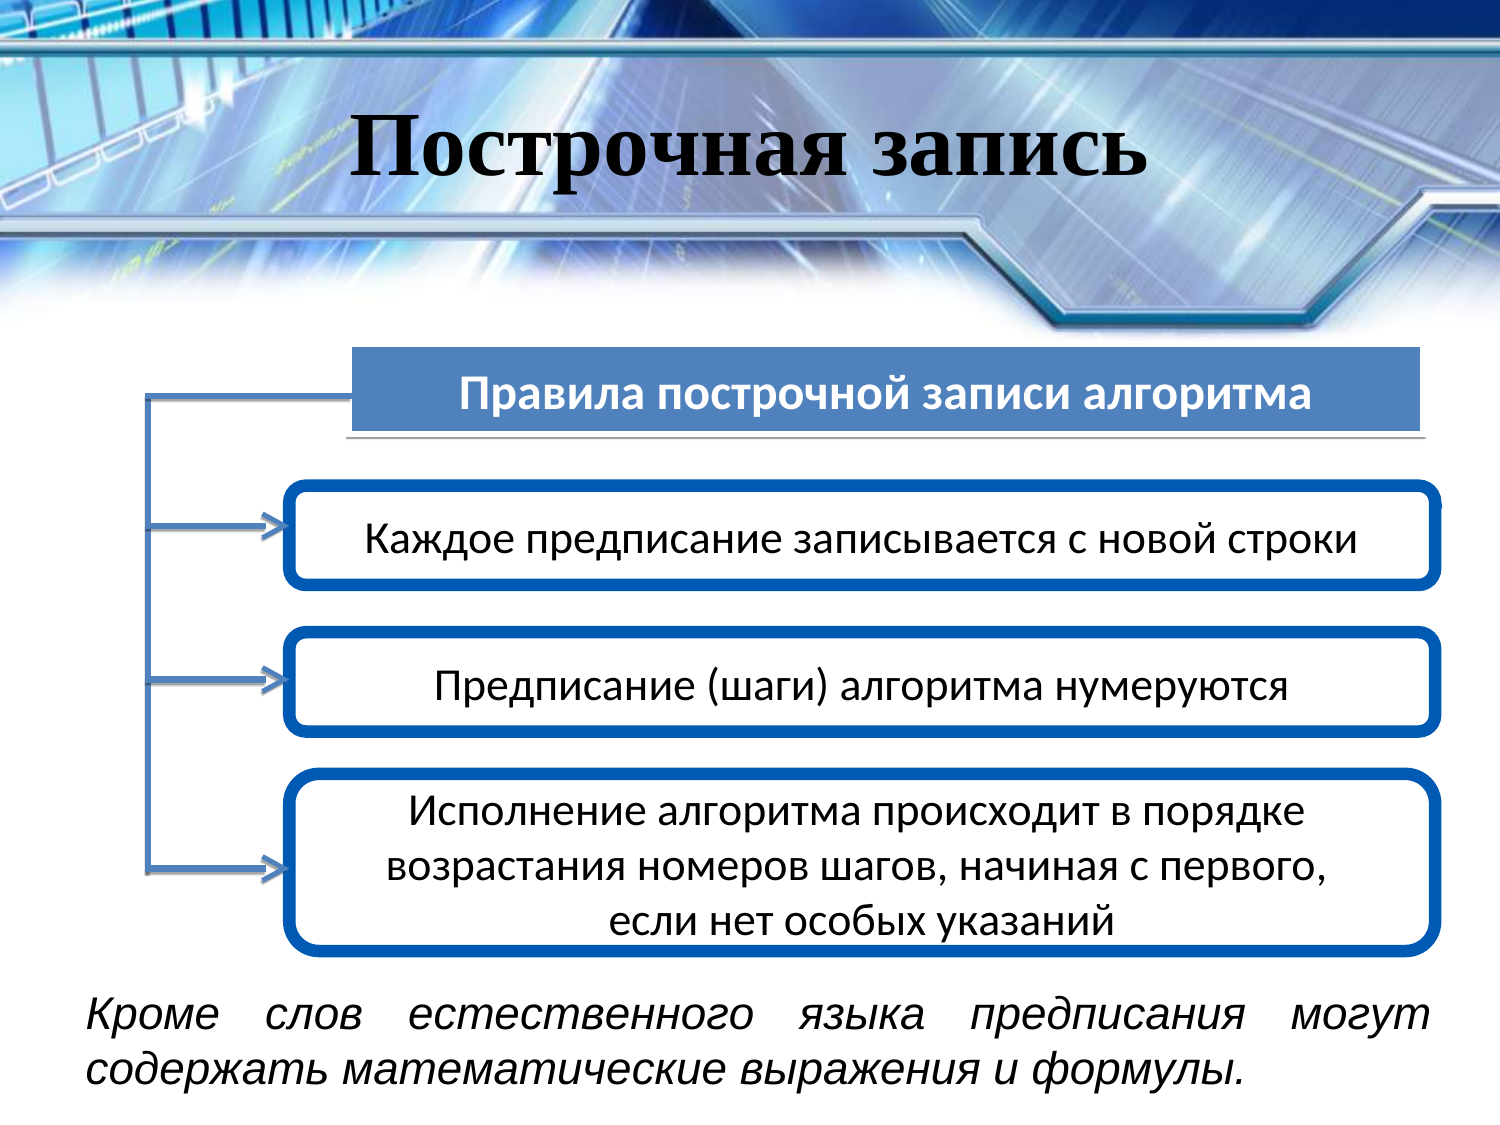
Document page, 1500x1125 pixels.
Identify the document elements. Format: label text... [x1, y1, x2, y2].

text_box Исполнение алгоритма происходит в порядке возрастания номеров шагов, начиная с первого, если нет особых указаний [289, 773, 1436, 952]
picture [0, 0, 1500, 1125]
title Построчная запись [75, 45, 1426, 233]
text_box Правила построчной записи алгоритма [348, 343, 1424, 435]
text_box Предписание (шаги) алгоритма нумеруются [289, 632, 1436, 732]
text_box Каждое предписание записывается с новой строки [289, 485, 1436, 585]
text_box Кроме слов естественного языка предписания могут содержать математические выражения и формулы. [70, 975, 1447, 1102]
